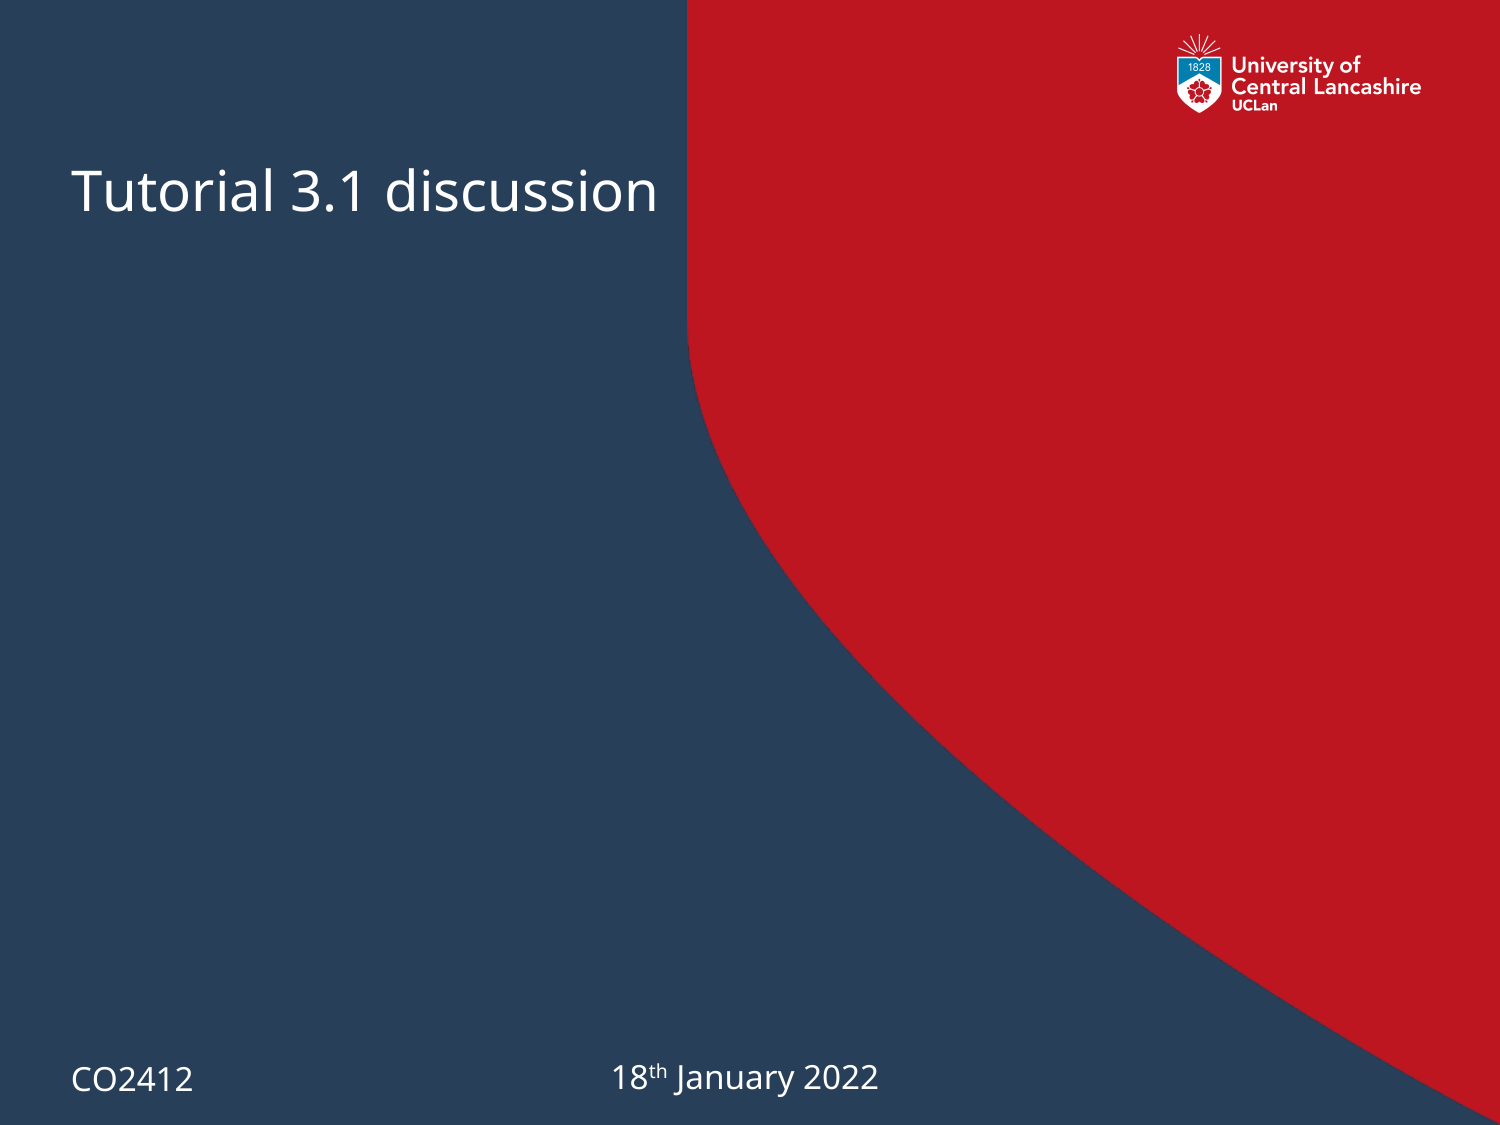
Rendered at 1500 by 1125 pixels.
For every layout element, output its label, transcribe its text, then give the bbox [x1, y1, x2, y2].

picture [687, 0, 1500, 1125]
text_box Tutorial 3.1 discussion [56, 68, 1185, 310]
